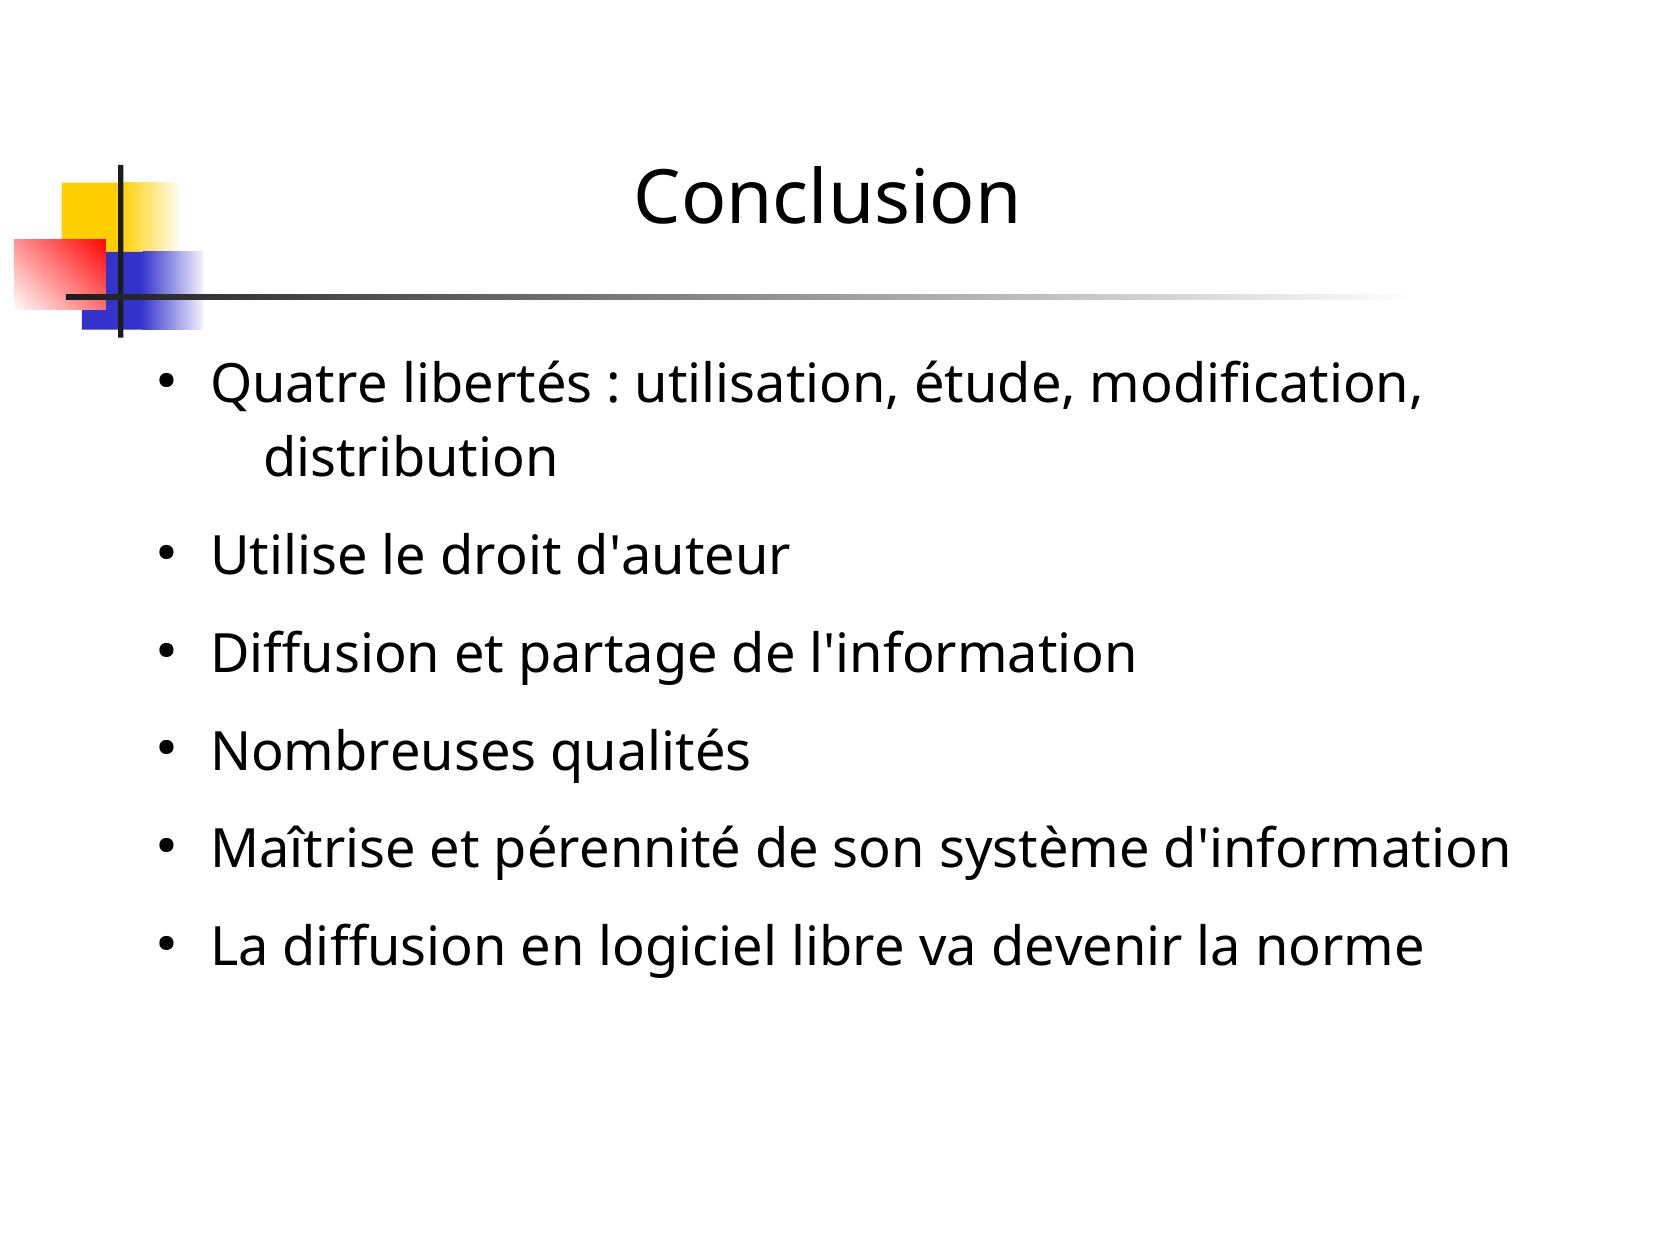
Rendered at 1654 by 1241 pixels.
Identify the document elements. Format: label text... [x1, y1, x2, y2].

list Quatre libertés : utilisation, étude, modification, distribution Utilise le droit d'auteur Diffusion et partage de l'information Nombreuses qualités Maîtrise et pérennité de son système d'information La diffusion en logiciel libre va devenir la norme [121, 344, 1534, 1127]
title Conclusion [121, 91, 1534, 299]
